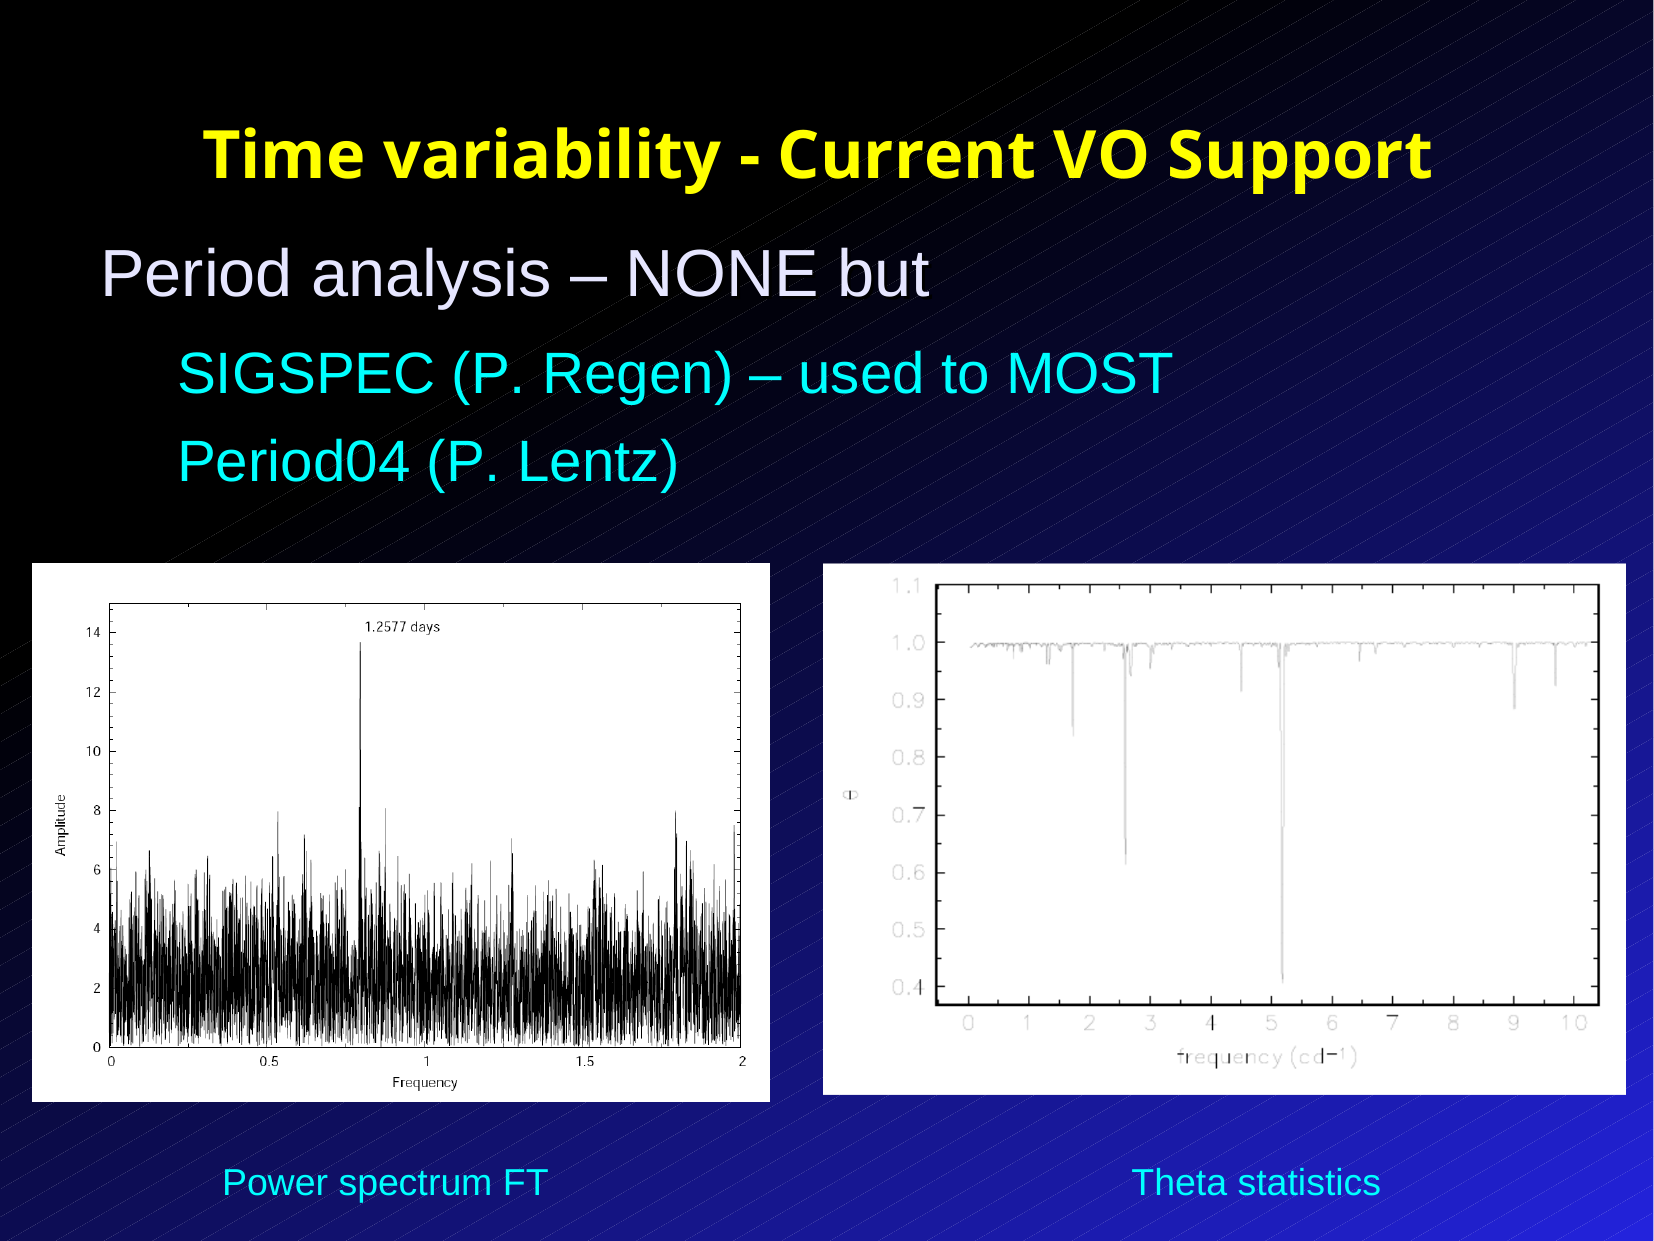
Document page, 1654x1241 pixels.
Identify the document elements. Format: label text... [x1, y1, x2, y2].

picture [32, 563, 770, 1102]
list Period analysis – NONE but SIGSPEC (P. Regen) – used to MOST Period04 (P. Lentz) [82, 236, 1571, 1094]
text_box Theta statistics [976, 1153, 1538, 1213]
text_box Power spectrum FT [119, 1153, 652, 1213]
title Time variability - Current VO Support [82, 56, 1571, 236]
picture [822, 563, 1626, 1095]
